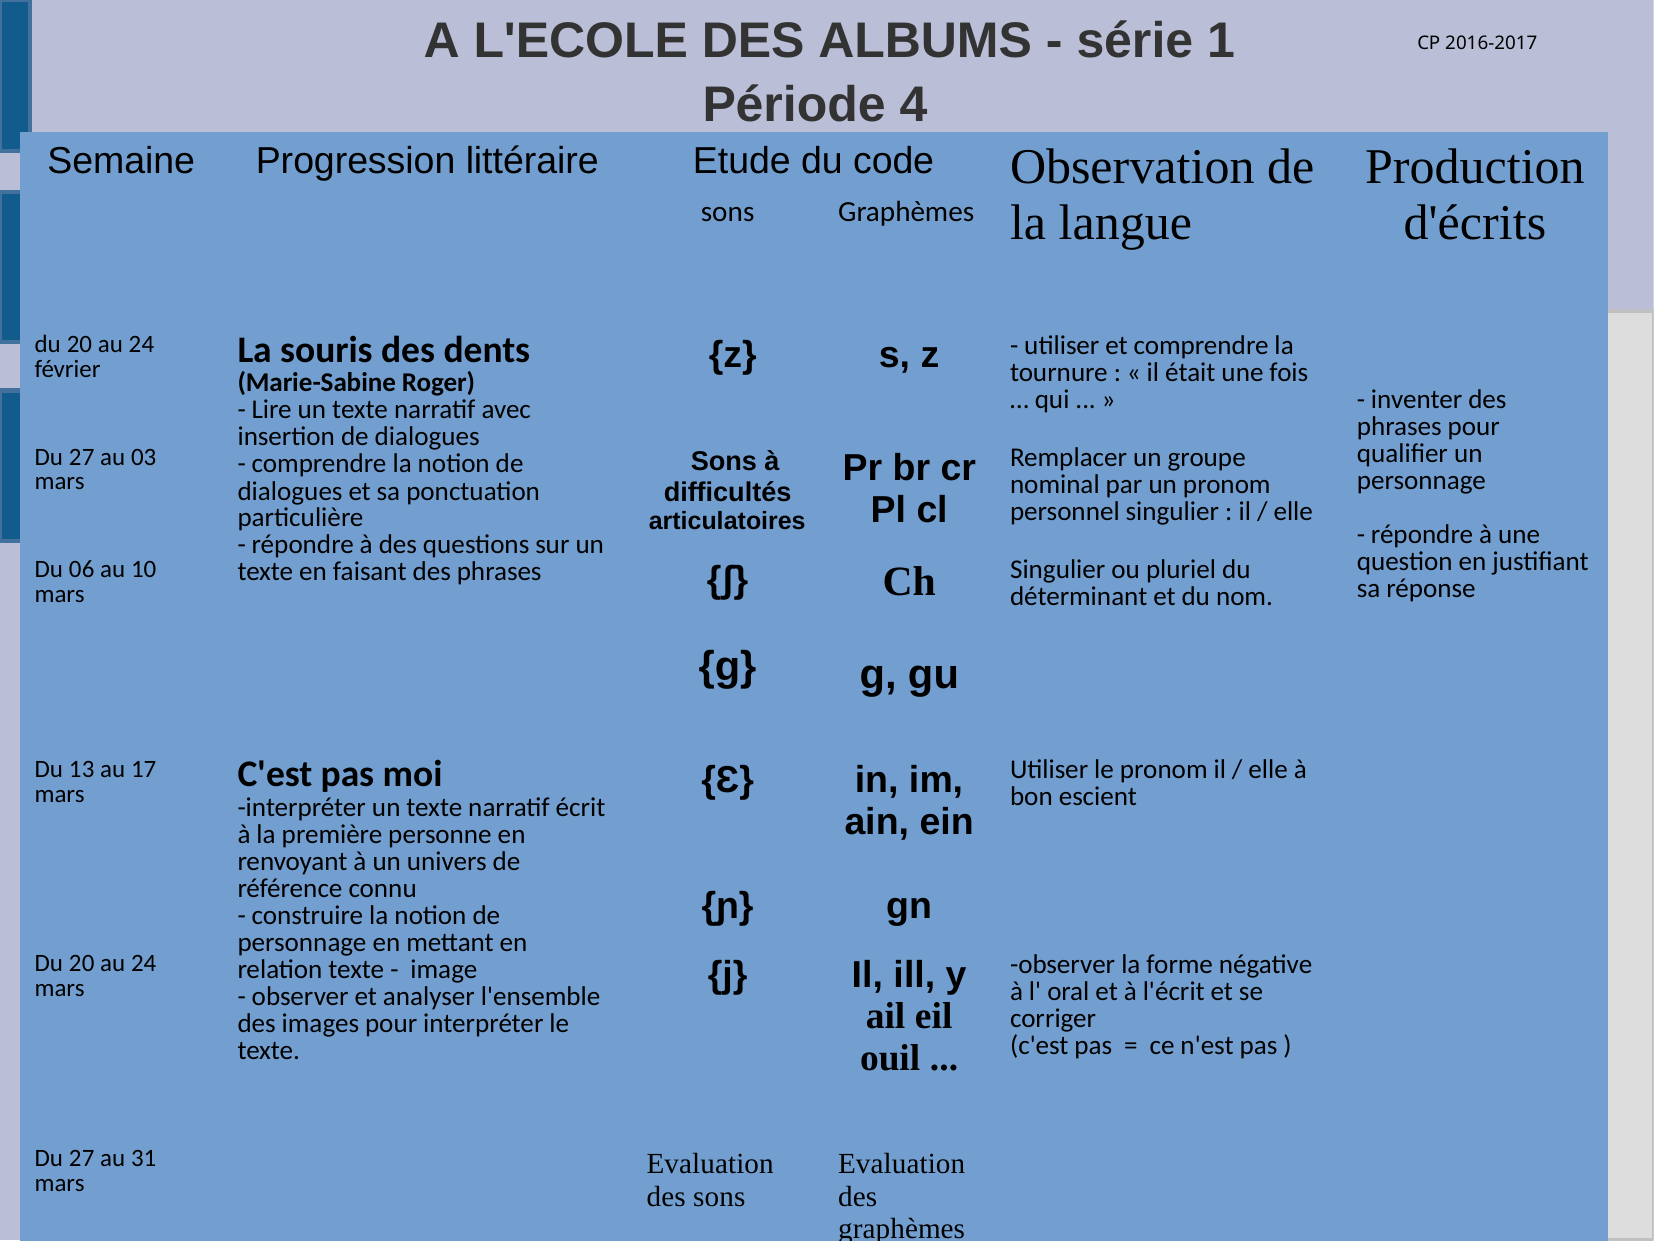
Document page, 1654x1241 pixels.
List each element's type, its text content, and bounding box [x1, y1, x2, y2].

table_cell {Ɛ} {ɲ} [632, 751, 823, 946]
title A L'ECOLE DES ALBUMS - série 1 Période 4 [123, 0, 1536, 132]
table_cell {z} [632, 327, 823, 439]
table_cell Du 06 au 10 mars [20, 551, 223, 751]
table_cell Du 27 au 03 mars [20, 439, 223, 551]
table_cell [995, 1141, 1342, 1241]
table_cell Utiliser le pronom il / elle à bon escient [995, 751, 1342, 946]
table_cell - inventer des phrases pour qualifier un personnage - répondre à une question en justifiant sa réponse [1342, 327, 1608, 751]
table_cell Du 20 au 24 mars [20, 946, 223, 1141]
table_header Etude du code [632, 132, 995, 192]
table_cell Evaluation des graphèmes [823, 1141, 995, 1241]
table_cell Graphèmes [823, 192, 995, 327]
table_cell Singulier ou pluriel du déterminant et du nom. [995, 551, 1342, 751]
table_cell in, im, ain, ein gn [823, 751, 995, 946]
table_cell Il, ill, y ail eil ouil ... [823, 946, 995, 1141]
table_cell C'est pas moi -interpréter un texte narratif écrit à la première personne en renvoyant à un univers de référence connu - construire la notion de personnage en mettant en relation texte - image - observer et analyser l'ensemble des images pour interpréter le texte. [223, 751, 632, 1141]
table_cell Du 27 au 31 mars [20, 1141, 223, 1241]
table_header Semaine [20, 132, 223, 327]
table_cell - utiliser et comprendre la tournure : « il était une fois … qui ... » [995, 327, 1342, 439]
table_cell Remplacer un groupe nominal par un pronom personnel singulier : il / elle [995, 439, 1342, 551]
table_header Progression littéraire [223, 132, 632, 327]
table_cell sons [632, 192, 823, 327]
table_cell {ʃ} {g} [632, 551, 823, 751]
table_header Observation de la langue [995, 132, 1342, 327]
table_header Production d'écrits [1342, 132, 1608, 327]
table_cell -observer la forme négative à l' oral et à l'écrit et se corriger (c'est pas = ce n'est pas ) [995, 946, 1342, 1141]
table_cell [223, 1141, 632, 1241]
table_cell Evaluation des sons [632, 1141, 823, 1241]
table_cell [1342, 751, 1608, 1241]
table_cell {j} [632, 946, 823, 1141]
table_cell La souris des dents (Marie-Sabine Roger) - Lire un texte narratif avec insertion de dialogues - comprendre la notion de dialogues et sa ponctuation particulière - répondre à des questions sur un texte en faisant des phrases [223, 327, 632, 751]
table_cell Du 13 au 17 mars [20, 751, 223, 946]
table_cell Sons à difficultés articulatoires [632, 439, 823, 551]
table_cell du 20 au 24 février [20, 327, 223, 439]
table_cell Pr br cr Pl cl [823, 439, 995, 551]
table_cell s, z [823, 327, 995, 439]
table_cell Ch g, gu [823, 551, 995, 751]
text_box CP 2016-2017 [1417, 29, 1625, 92]
